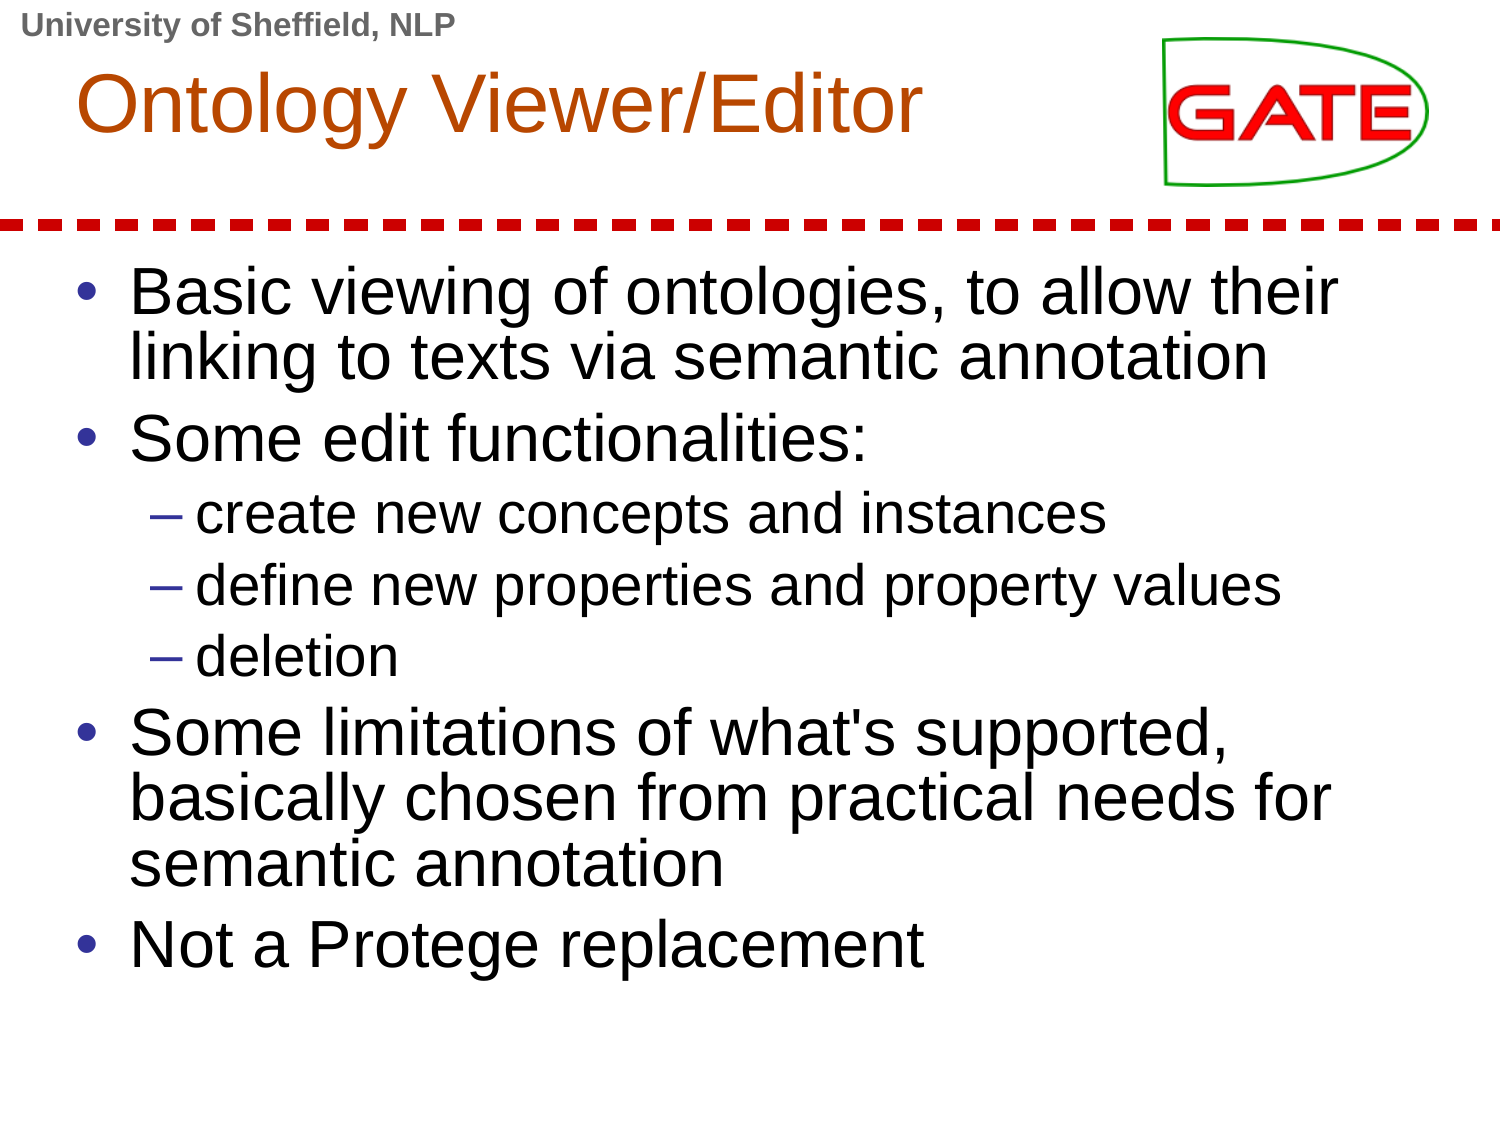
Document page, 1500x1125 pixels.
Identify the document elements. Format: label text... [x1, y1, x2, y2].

list Basic viewing of ontologies, to allow their linking to texts via semantic annotation Some edit functionalities: create new concepts and instances define new properties and property values deletion Some limitations of what's supported, basically chosen from practical needs for semantic annotation Not a Protege replacement [75, 262, 1425, 1030]
title Ontology Viewer/Editor [75, 21, 1425, 195]
picture [1425, 37, 1429, 187]
